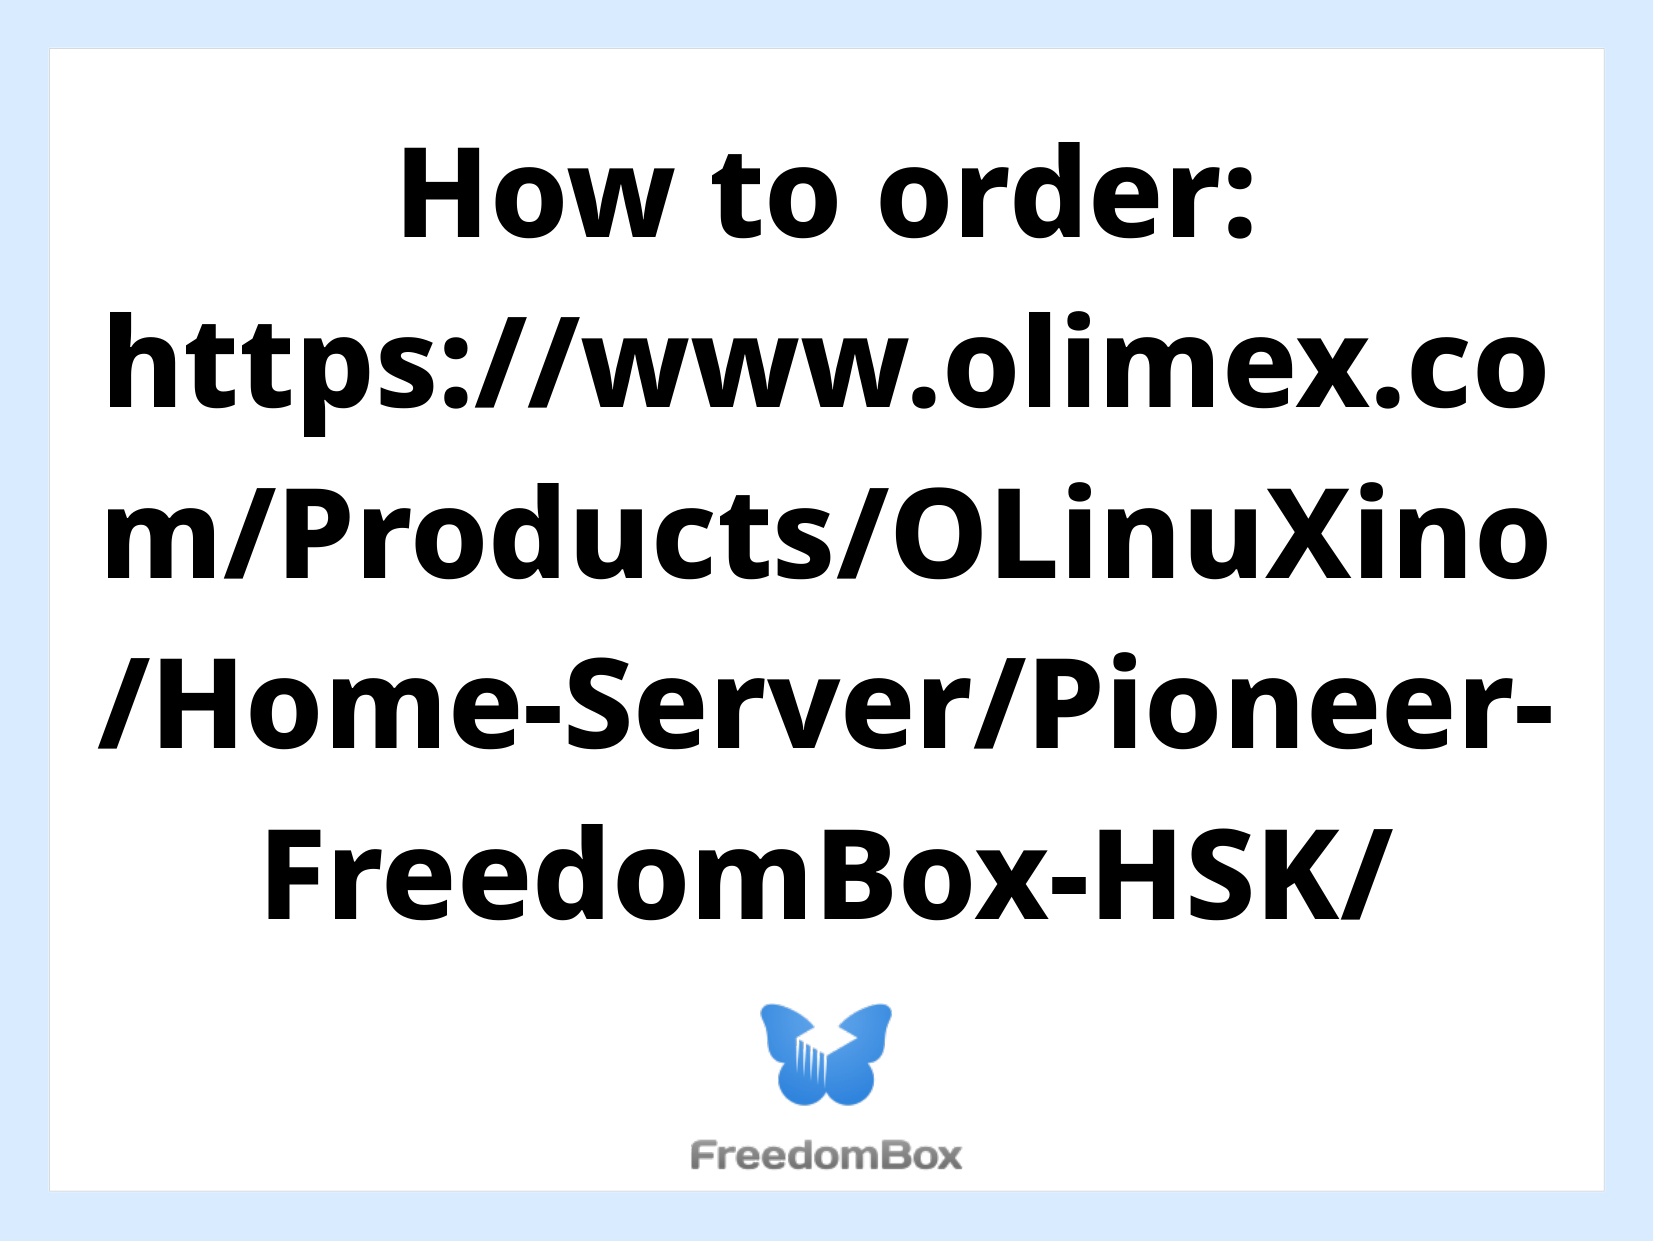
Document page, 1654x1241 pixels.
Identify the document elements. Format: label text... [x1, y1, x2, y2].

subtitle How to order: https://www.olimex.com/Products/OLinuXino/Home-Server/Pioneer-FreedomBox-HSK/ [82, 49, 1571, 1010]
picture [0, 0, 1654, 1241]
